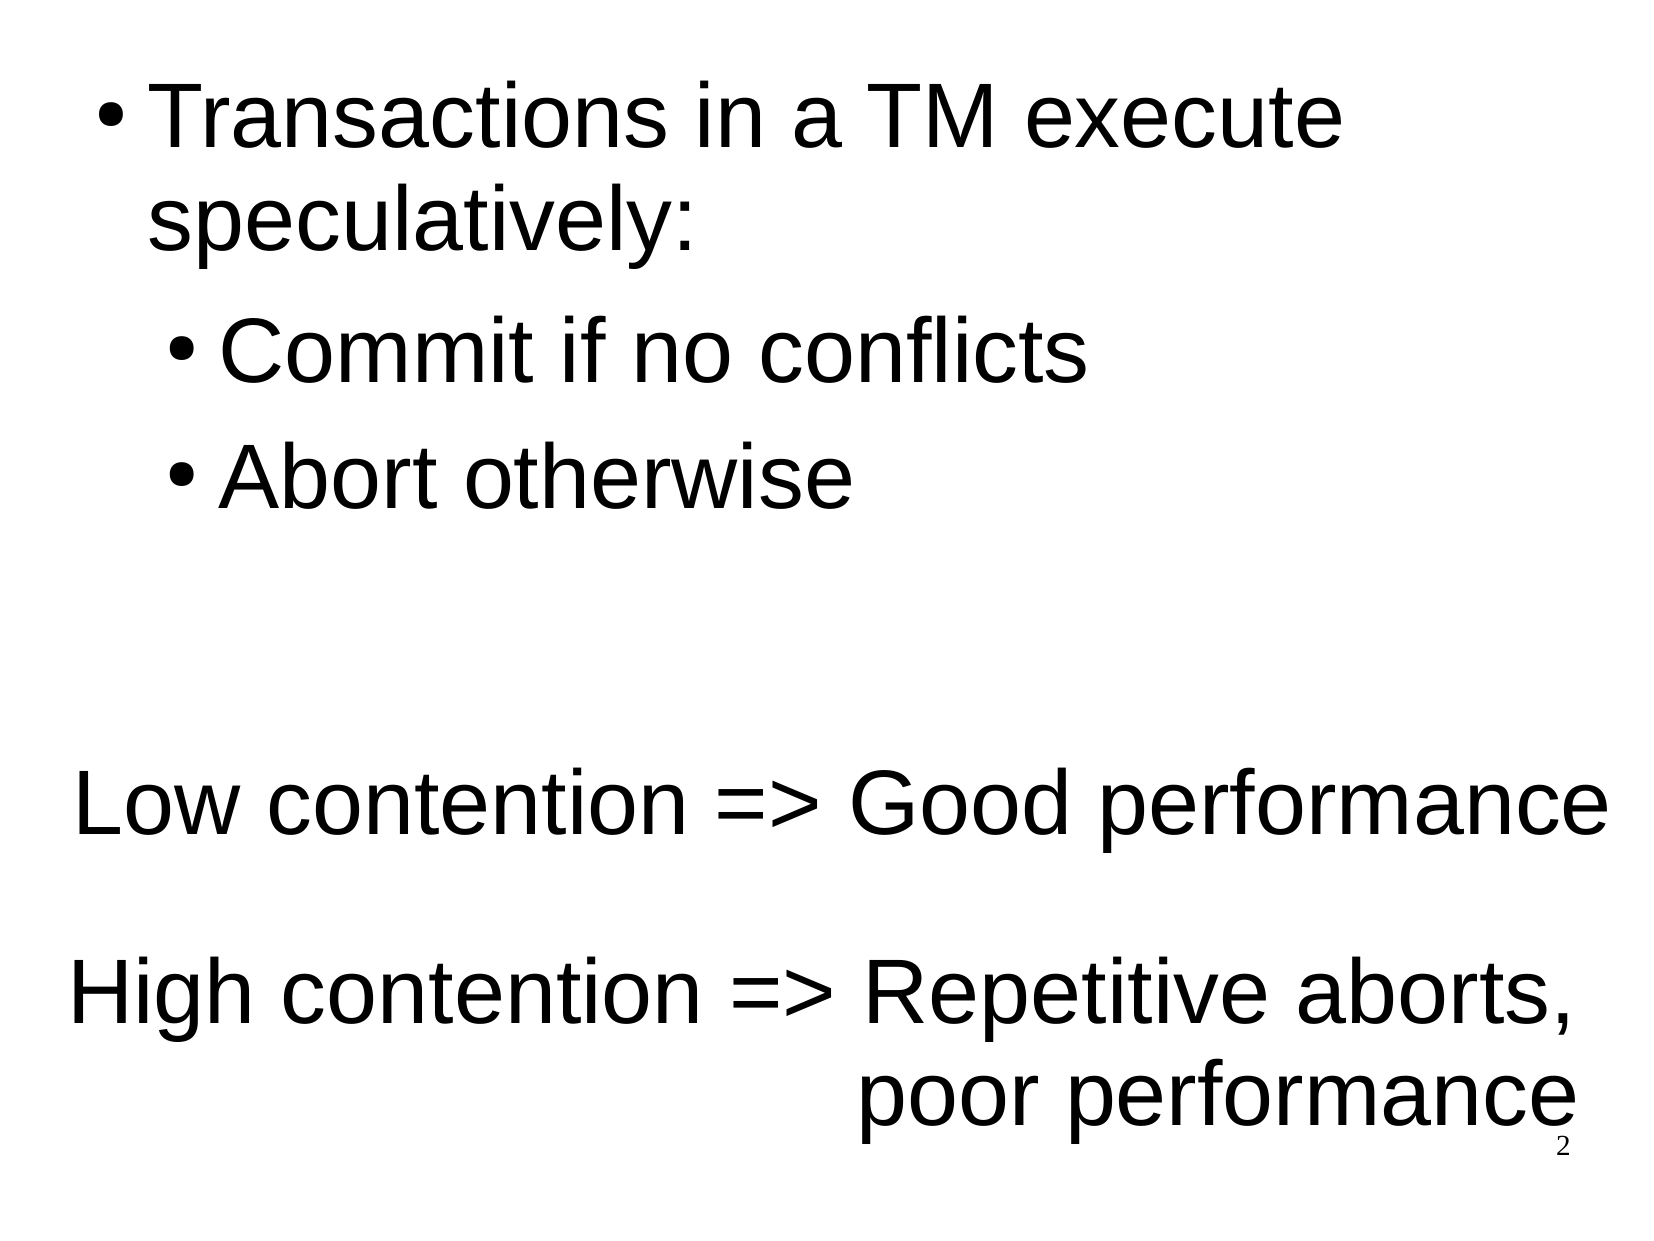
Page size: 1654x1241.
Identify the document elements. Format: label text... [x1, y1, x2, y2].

text_box Low contention => Good performance [58, 744, 1654, 1041]
list Transactions in a TM execute speculatively: Commit if no conflicts Abort otherwise [76, 64, 1565, 591]
text_box High contention => Repetitive aborts, poor performance [52, 933, 1621, 1230]
